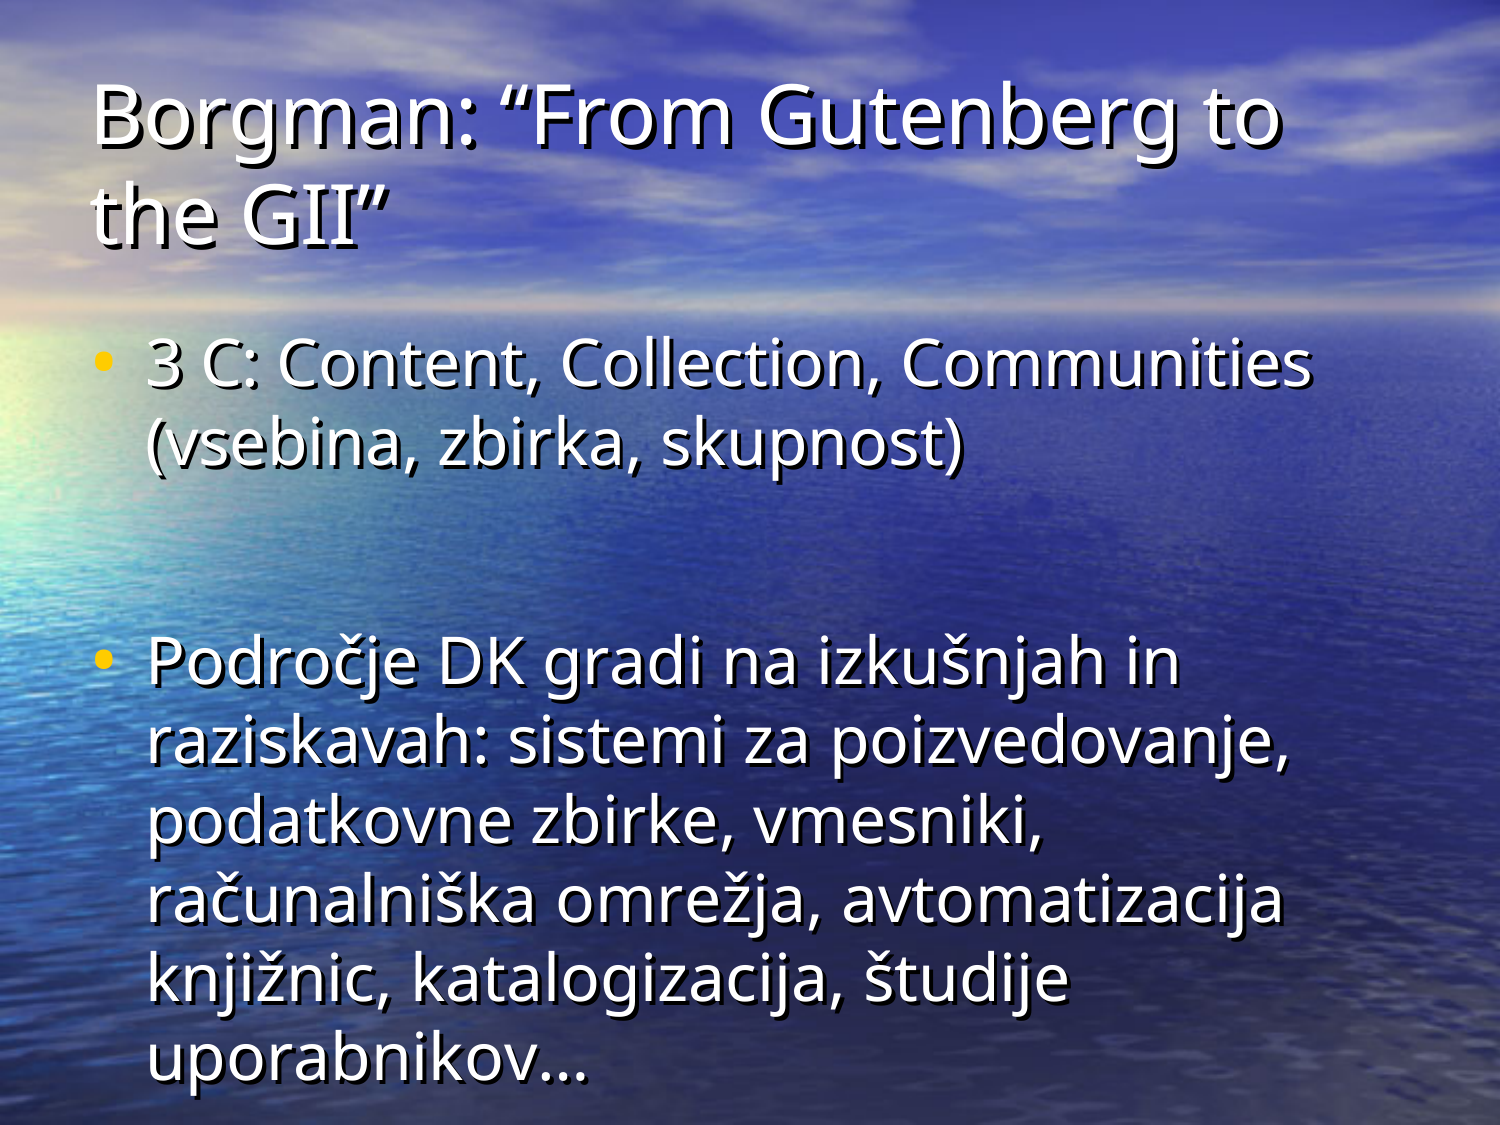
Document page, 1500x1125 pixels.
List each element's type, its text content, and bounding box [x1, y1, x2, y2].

picture [0, 0, 1500, 1125]
list 3 C: Content, Collection, Communities (vsebina, zbirka, skupnost) Področje DK gradi na izkušnjah in raziskavah: sistemi za poizvedovanje, podatkovne zbirke, vmesniki, računalniška omrežja, avtomatizacija knjižnic, katalogizacija, študije uporabnikov… [75, 312, 1426, 988]
title Borgman: “From Gutenberg to the GII” [75, 47, 1426, 276]
